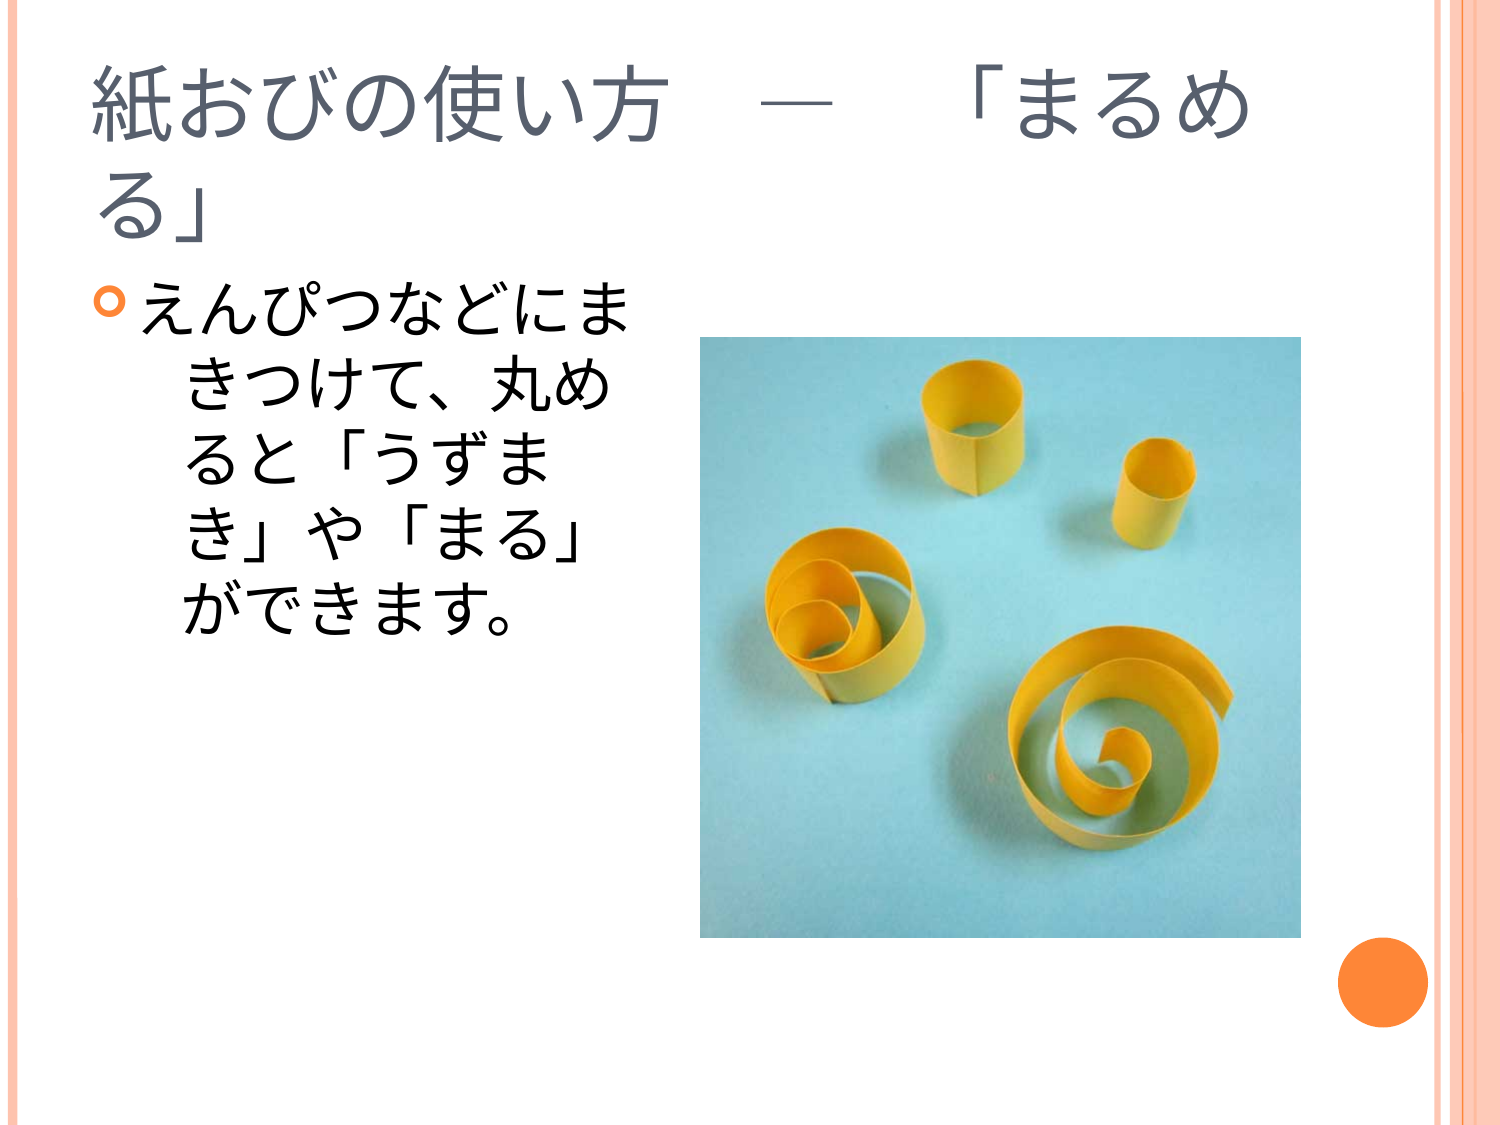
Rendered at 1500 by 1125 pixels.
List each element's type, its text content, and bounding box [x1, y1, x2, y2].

title 紙おびの使い方 ― 「まるめる」 [75, 45, 1300, 233]
list えんぴつなどにまきつけて、丸めると「うずまき」や「まる」ができます。 [75, 262, 676, 1013]
picture [700, 337, 1301, 938]
